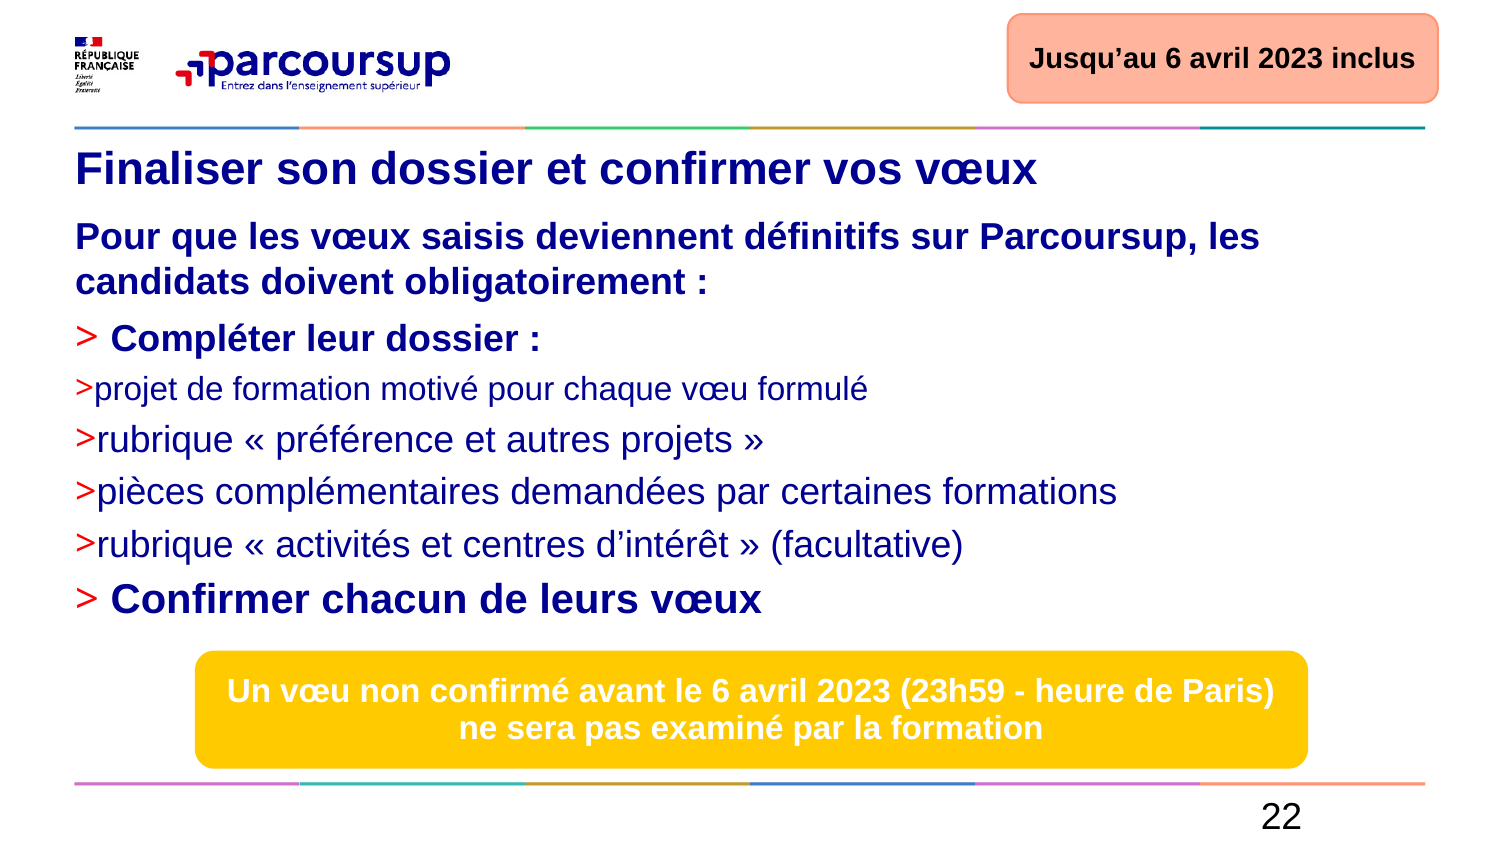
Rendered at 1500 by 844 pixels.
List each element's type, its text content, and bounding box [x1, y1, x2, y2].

text_box Un vœu non confirmé avant le 6 avril 2023 (23h59 - heure de Paris) ne sera pas examiné par la formation [194, 650, 1309, 769]
text_box [1246, 784, 1438, 844]
list Pour que les vœux saisis deviennent définitifs sur Parcoursup, les candidats doivent obligatoirement : Compléter leur dossier : projet de formation motivé pour chaque vœu formulé rubrique « préférence et autres projets » pièces complémentaires demandées par certaines formations rubrique « activités et centres d’intérêt » (facultative) Confirmer chacun de leurs vœux [60, 204, 1443, 745]
title Finaliser son dossier et confirmer vos vœux [60, 137, 1443, 204]
text_box Jusqu’au 6 avril 2023 inclus [1007, 14, 1438, 103]
